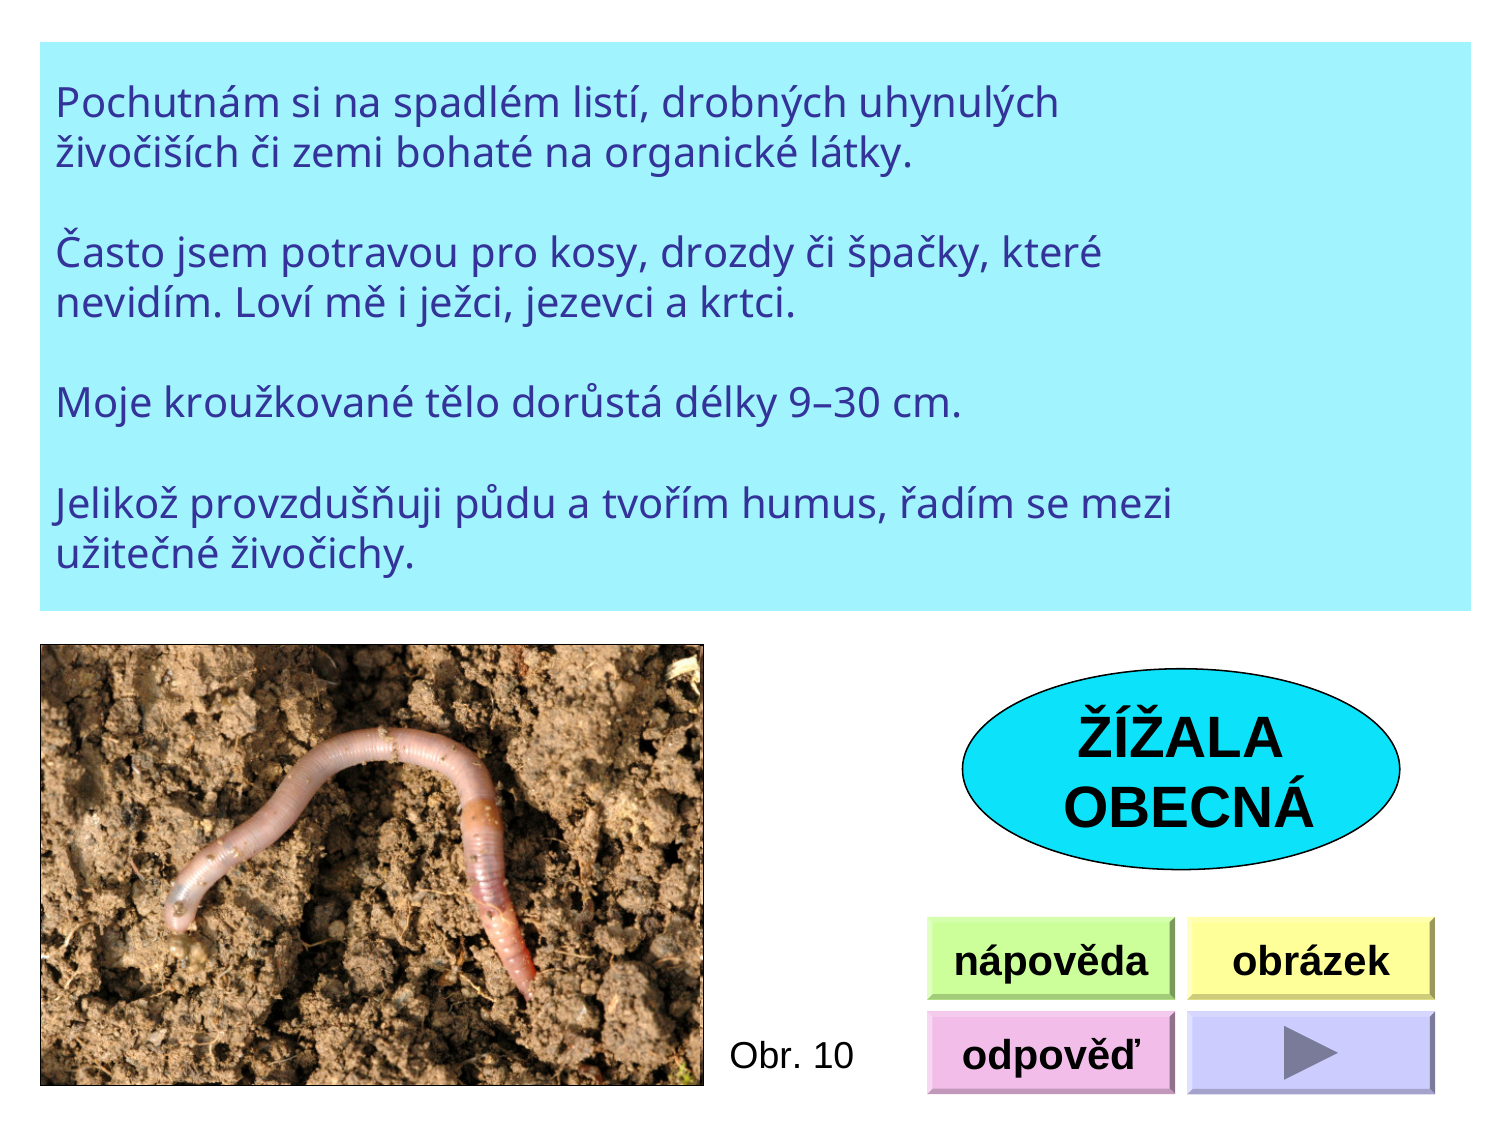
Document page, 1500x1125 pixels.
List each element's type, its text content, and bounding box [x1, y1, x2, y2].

picture [41, 645, 703, 1085]
text_box ŽÍŽALA OBECNÁ [962, 668, 1400, 870]
text_box [1188, 1011, 1436, 1095]
text_box nápověda [933, 923, 1169, 994]
text_box obrázek [1193, 923, 1429, 994]
text_box Obr. 10 [714, 1023, 904, 1084]
text_box Pochutnám si na spadlém listí, drobných uhynulých živočiších či zemi bohaté na organické látky. Často jsem potravou pro kosy, drozdy či špačky, které nevidím. Loví mě i ježci, jezevci a krtci. Moje kroužkované tělo dorůstá délky 9–30 cm. Jelikož provzdušňuji půdu a tvořím humus, řadím se mezi užitečné živočichy. [41, 42, 1471, 610]
text_box odpověď [933, 1017, 1169, 1088]
